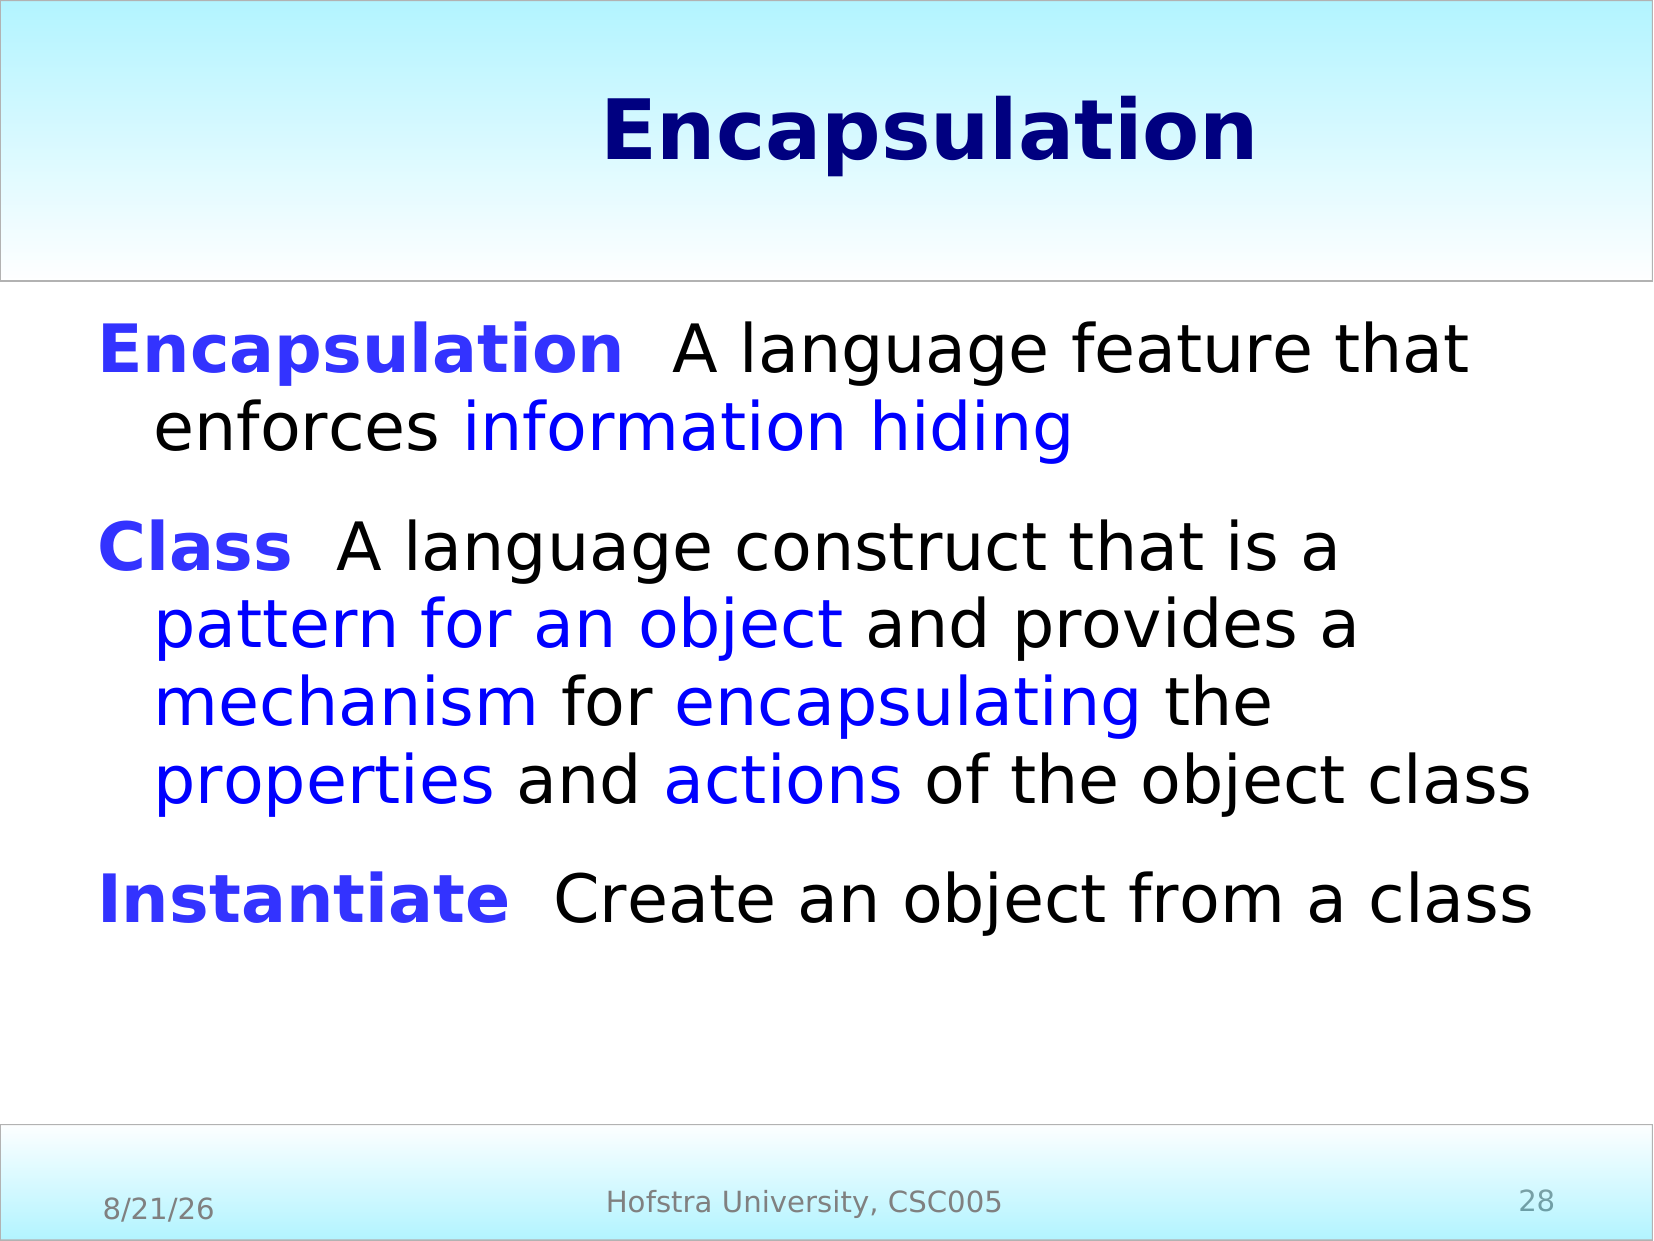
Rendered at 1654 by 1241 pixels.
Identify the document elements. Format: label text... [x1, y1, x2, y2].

list Encapsulation A language feature that enforces information hiding Class A language construct that is a pattern for an object and provides a mechanism for encapsulating the properties and actions of the object class Instantiate Create an object from a class [82, 303, 1571, 1206]
title Encapsulation [247, 27, 1612, 235]
